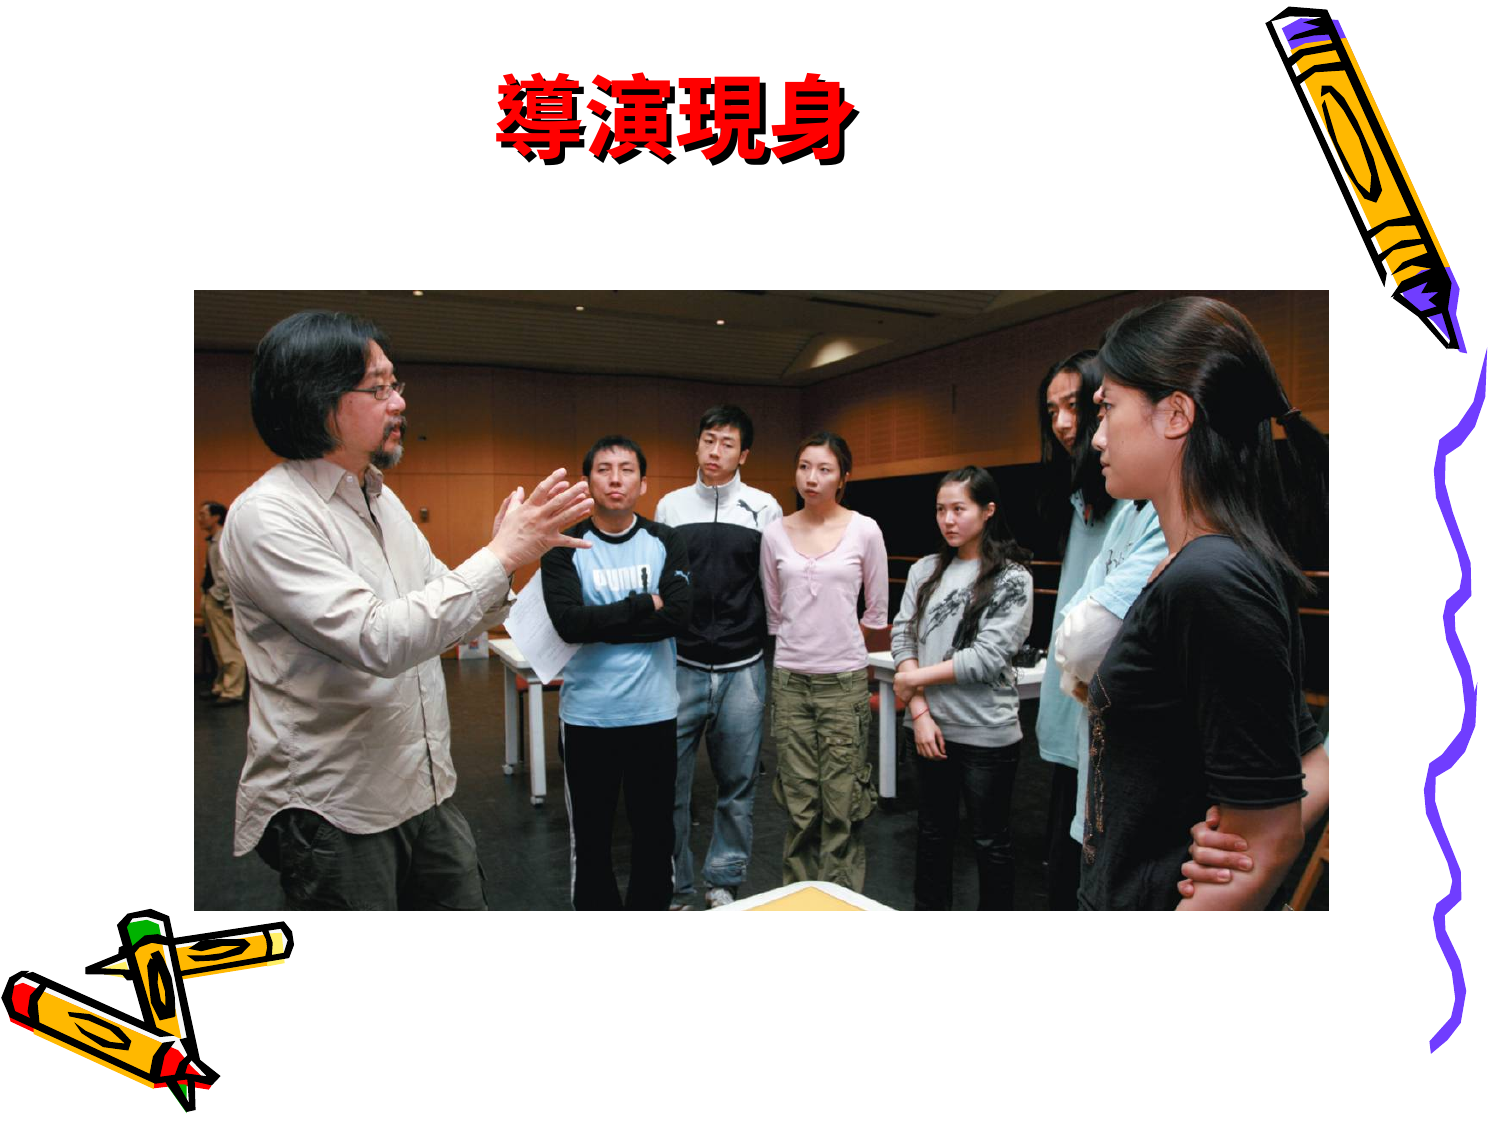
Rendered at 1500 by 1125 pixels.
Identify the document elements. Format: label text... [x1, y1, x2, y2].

title 導演現身 [112, 24, 1240, 288]
picture [194, 290, 1329, 911]
